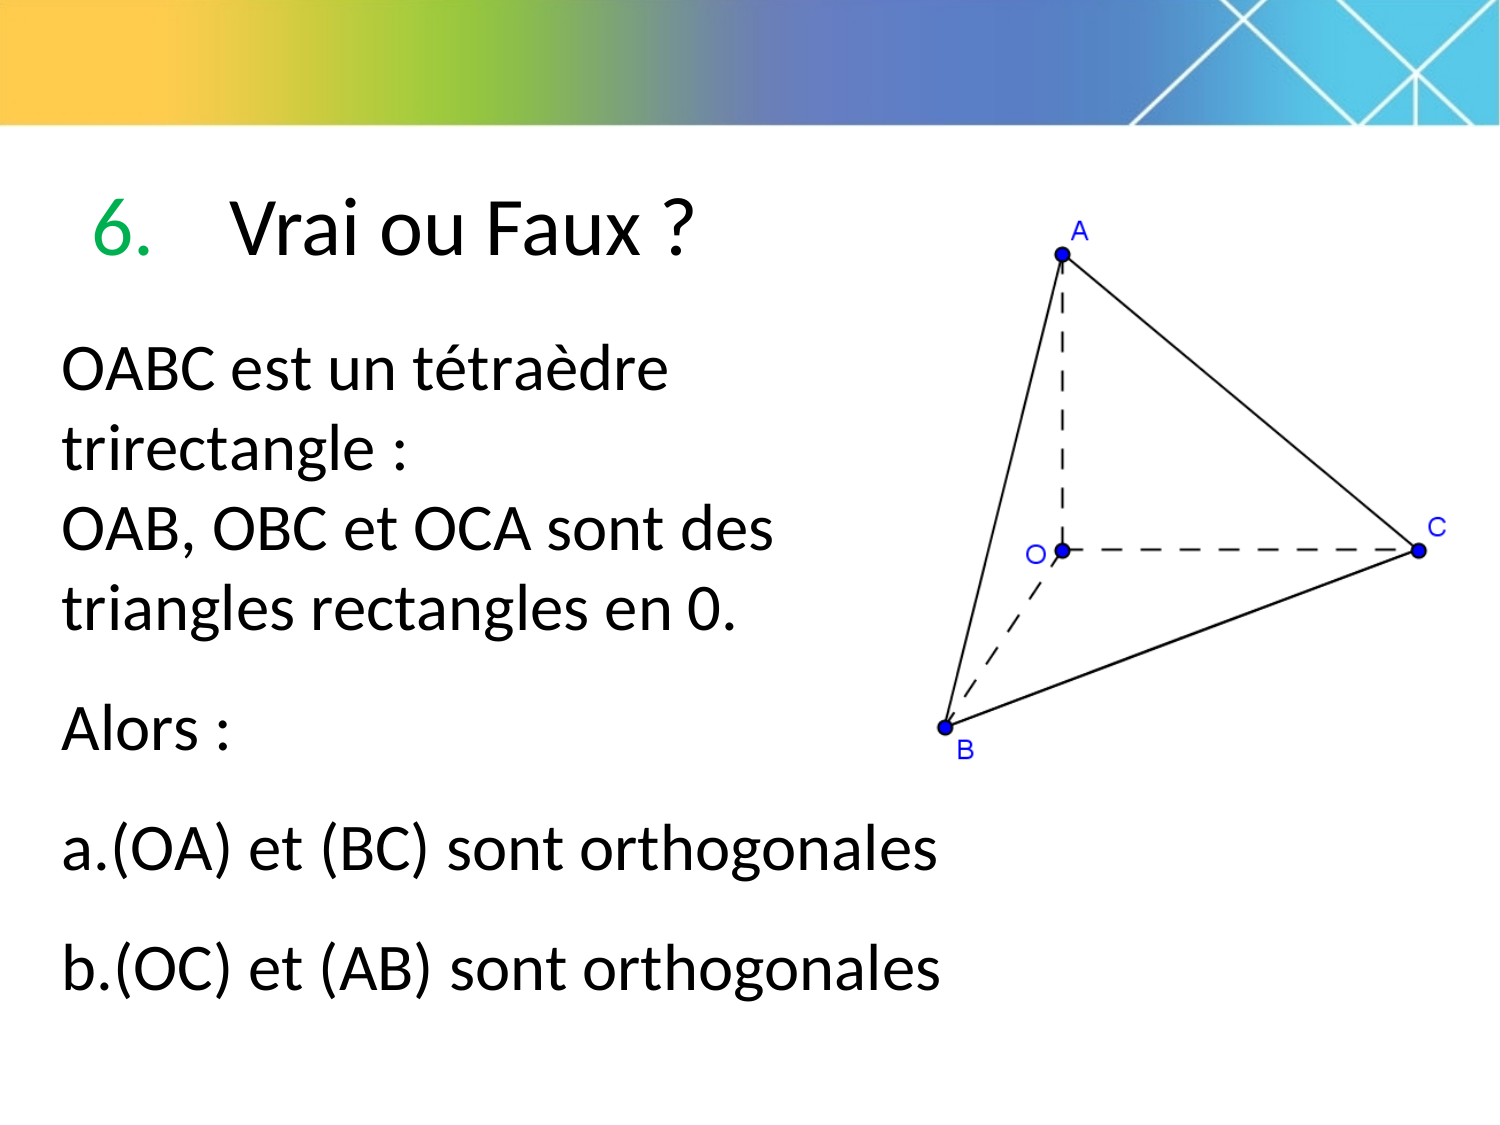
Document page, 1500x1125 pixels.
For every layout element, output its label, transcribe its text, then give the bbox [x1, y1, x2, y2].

text_box OABC est un tétraèdre trirectangle : OAB, OBC et OCA sont des triangles rectangles en 0. Alors : (OA) et (BC) sont orthogonales (OC) et (AB) sont orthogonales [46, 316, 985, 1012]
picture [0, 0, 1500, 127]
title Vrai ou Faux ? [76, 128, 1500, 315]
picture [839, 199, 1500, 773]
